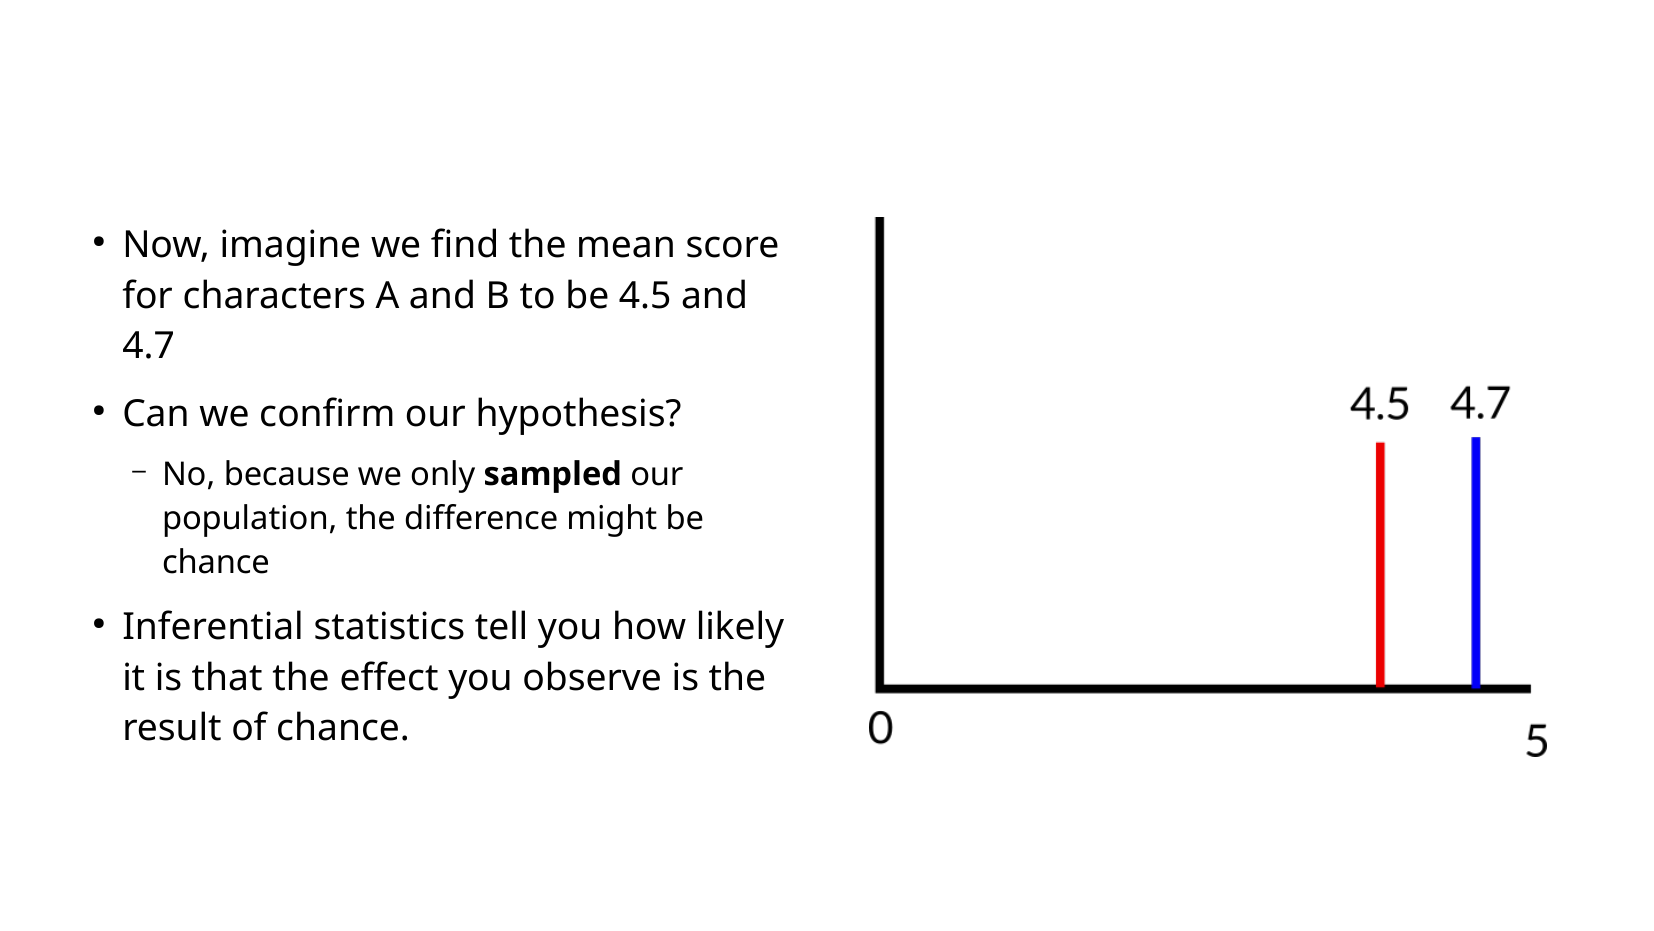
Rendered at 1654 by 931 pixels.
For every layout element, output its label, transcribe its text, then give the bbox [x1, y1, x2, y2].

picture [869, 217, 1547, 758]
list Now, imagine we find the mean score for characters A and B to be 4.5 and 4.7 Can we confirm our hypothesis? No, because we only sampled our population, the difference might be chance Inferential statistics tell you how likely it is that the effect you observe is the result of chance. [82, 217, 809, 758]
